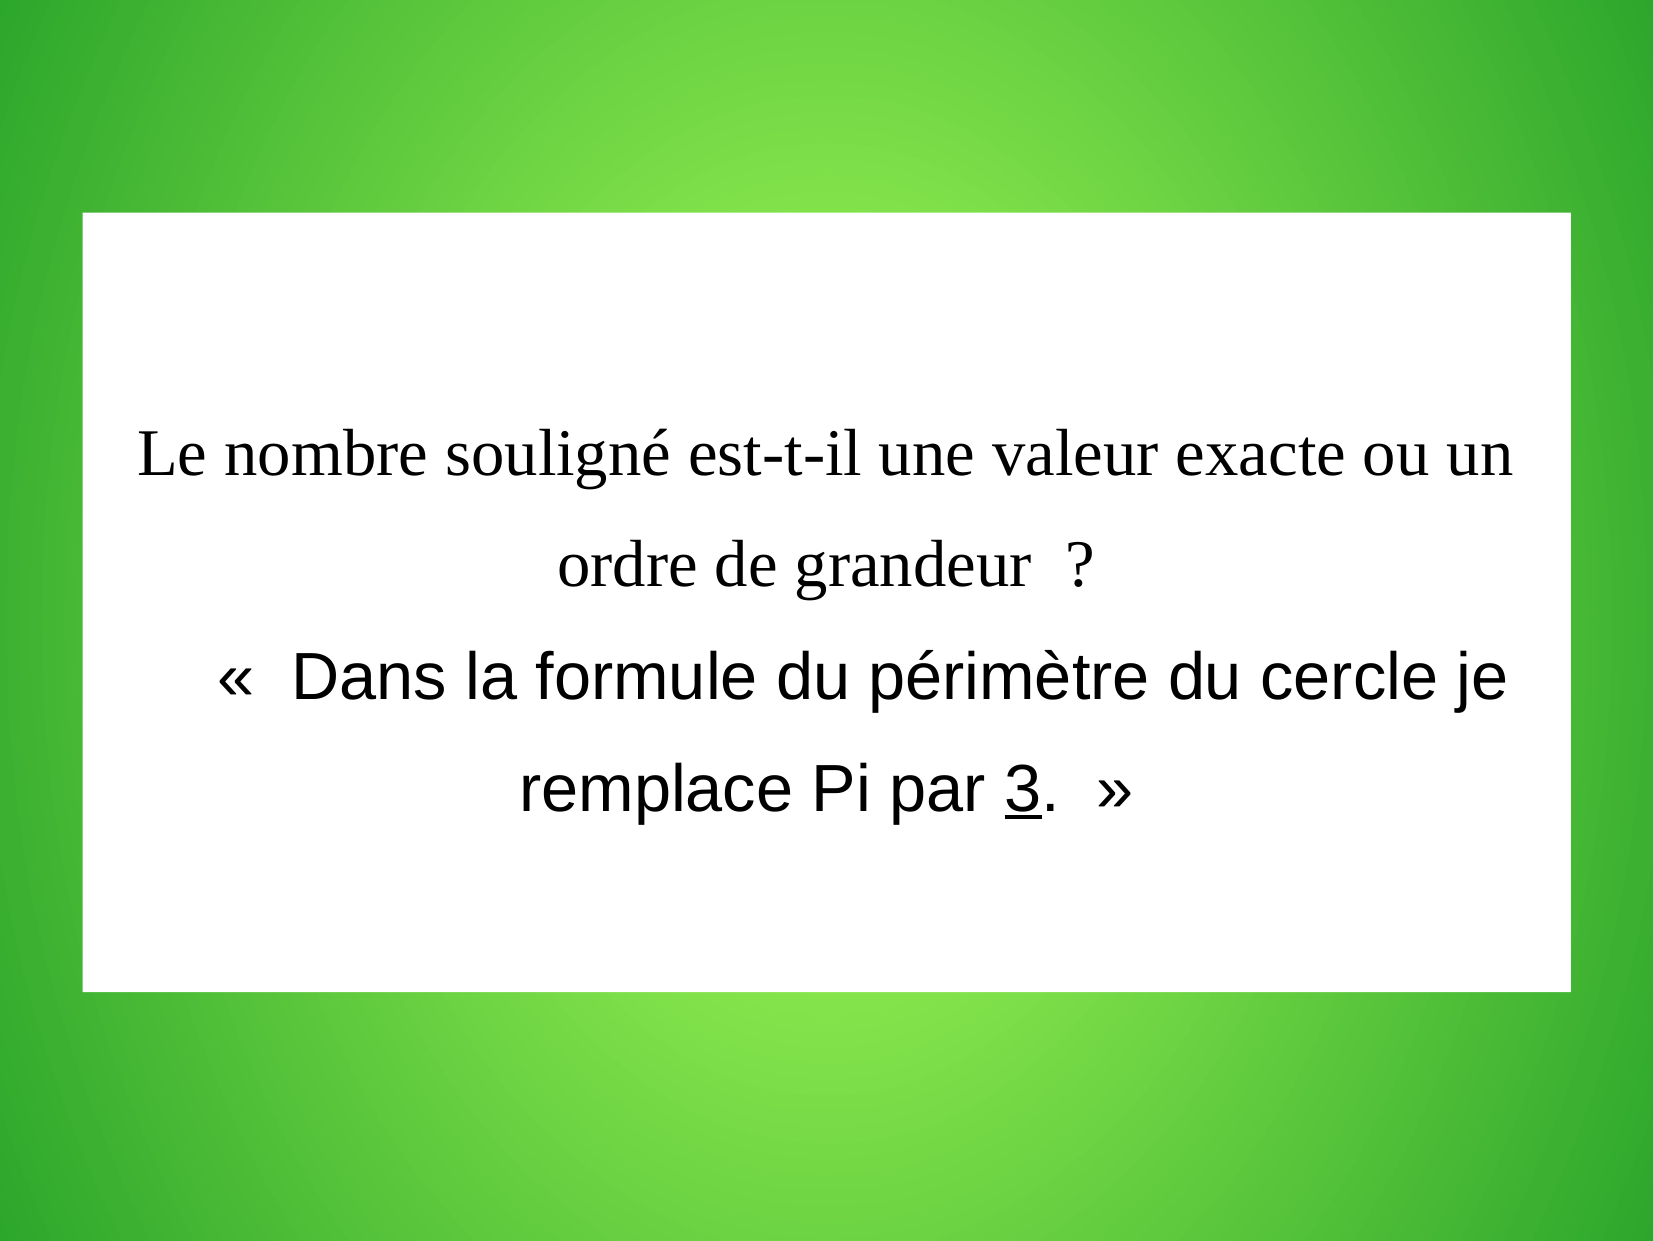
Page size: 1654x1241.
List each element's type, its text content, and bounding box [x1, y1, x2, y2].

subtitle Le nombre souligné est-t-il une valeur exacte ou un ordre de grandeur ? « Dans la formule du périmètre du cercle je remplace Pi par 3. » [82, 212, 1571, 993]
picture [0, 0, 1654, 1241]
